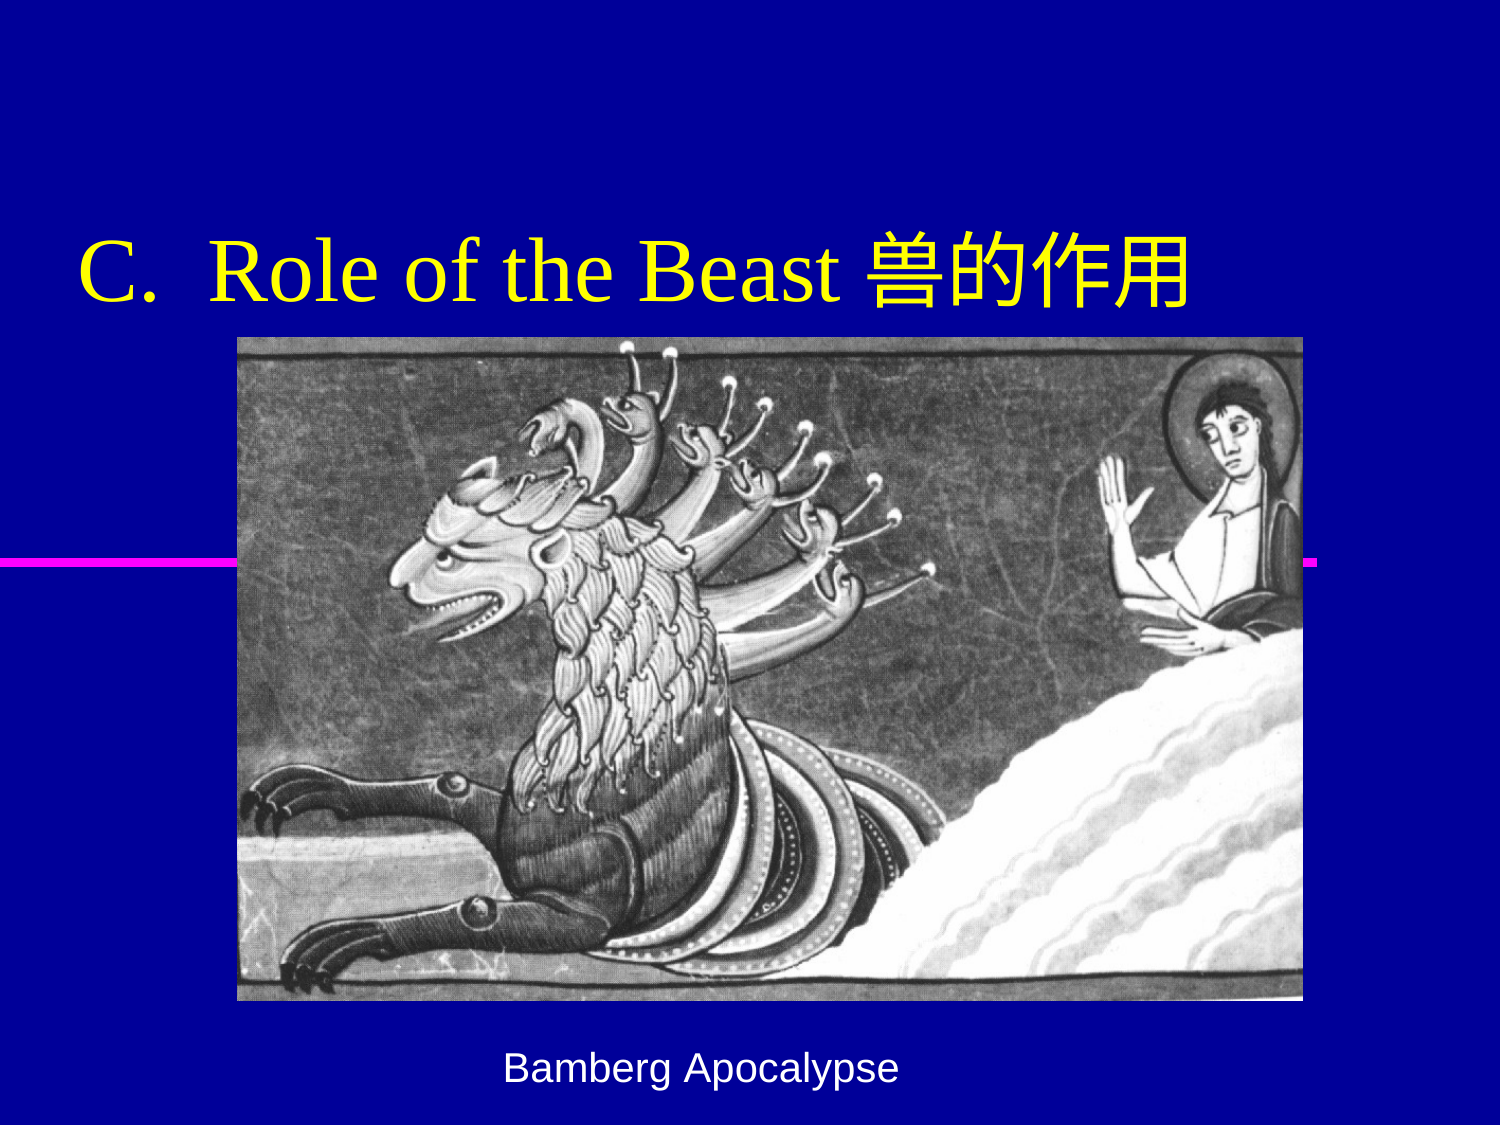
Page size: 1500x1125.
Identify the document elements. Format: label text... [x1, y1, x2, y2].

picture [237, 337, 1303, 1001]
text_box Bamberg Apocalypse [487, 1037, 1251, 1100]
title C. Role of the Beast兽的作用 [62, 174, 1338, 363]
